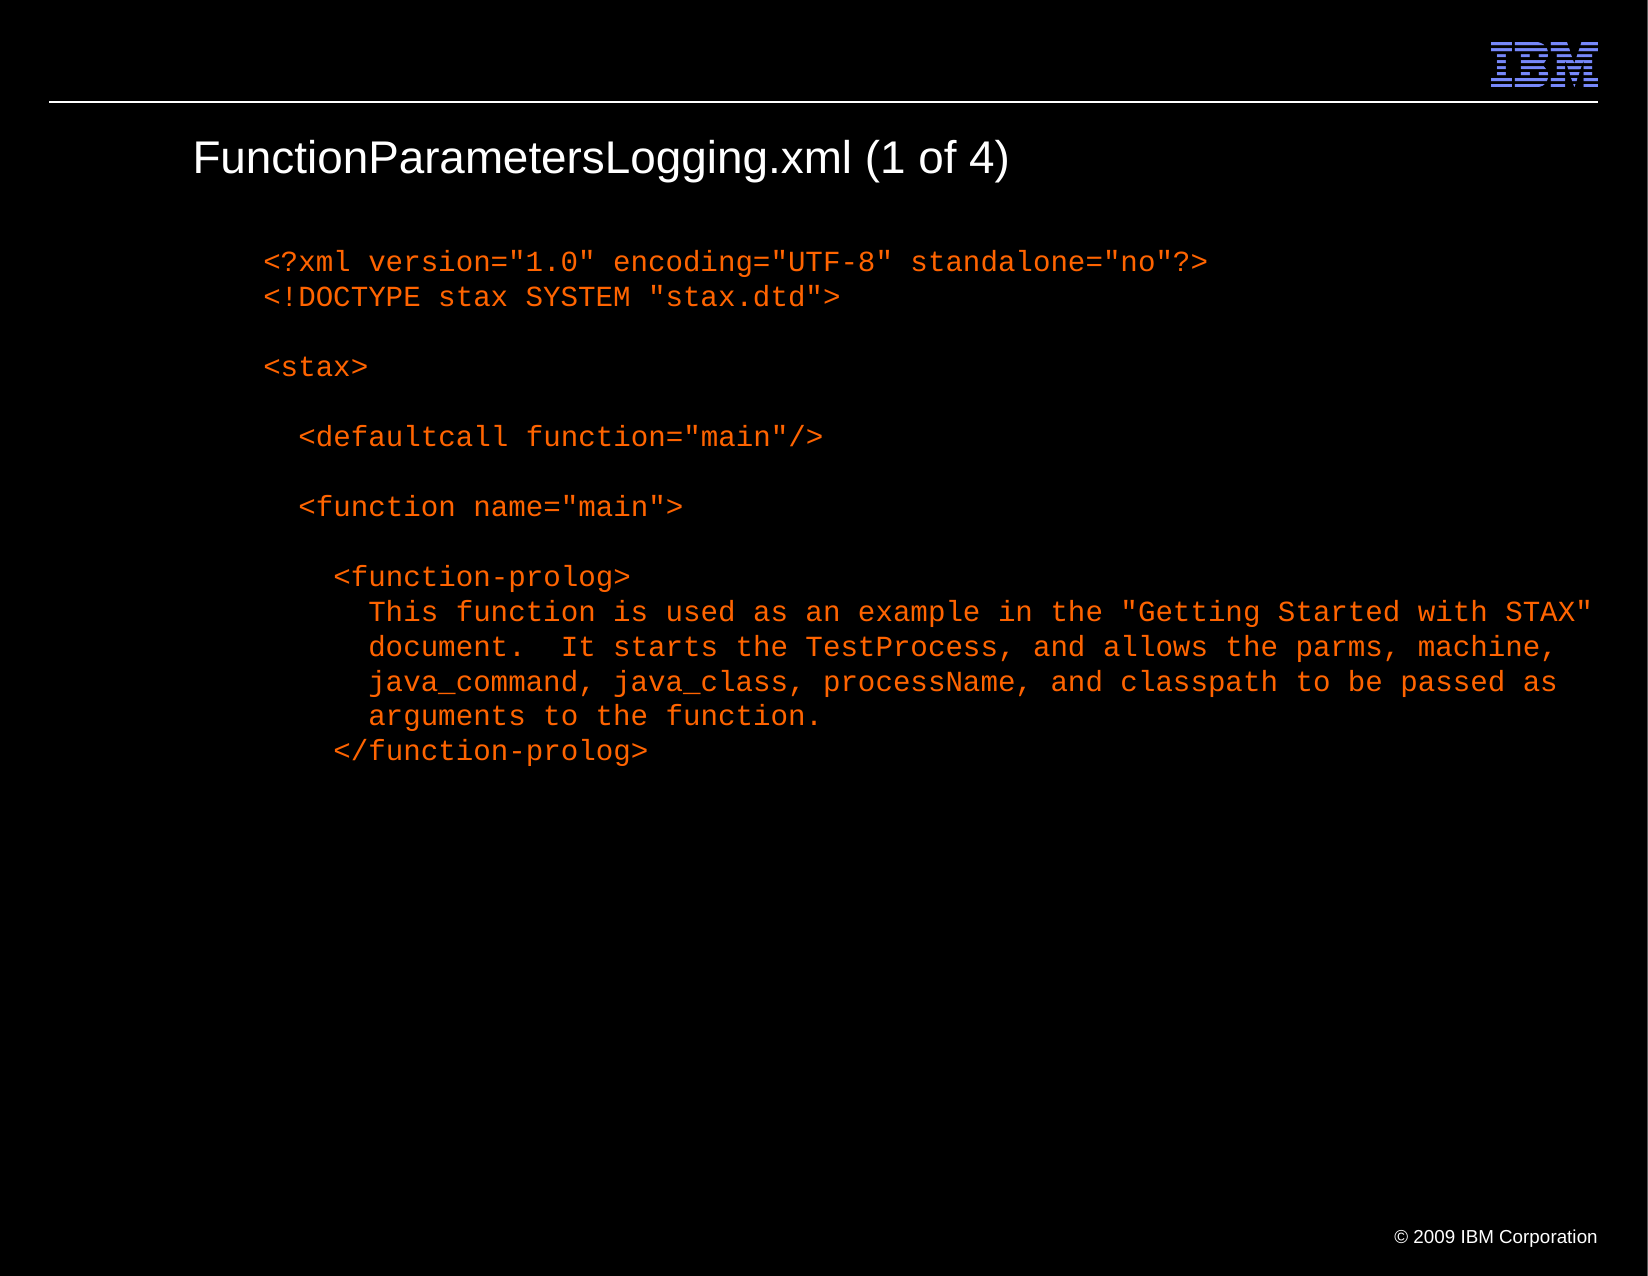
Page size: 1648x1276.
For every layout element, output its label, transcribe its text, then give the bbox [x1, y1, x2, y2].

text_box <?xml version="1.0" encoding="UTF-8" standalone="no"?> <!DOCTYPE stax SYSTEM "stax.dtd"> <stax> <defaultcall function="main"/> <function name="main"> <function-prolog> This function is used as an example in the "Getting Started with STAX" document. It starts the TestProcess, and allows the parms, machine, java_command, java_class, processName, and classpath to be passed as arguments to the function. </function-prolog> [248, 234, 1648, 775]
picture [1491, 42, 1598, 87]
title FunctionParametersLogging.xml (1 of 4) [175, 125, 1648, 219]
